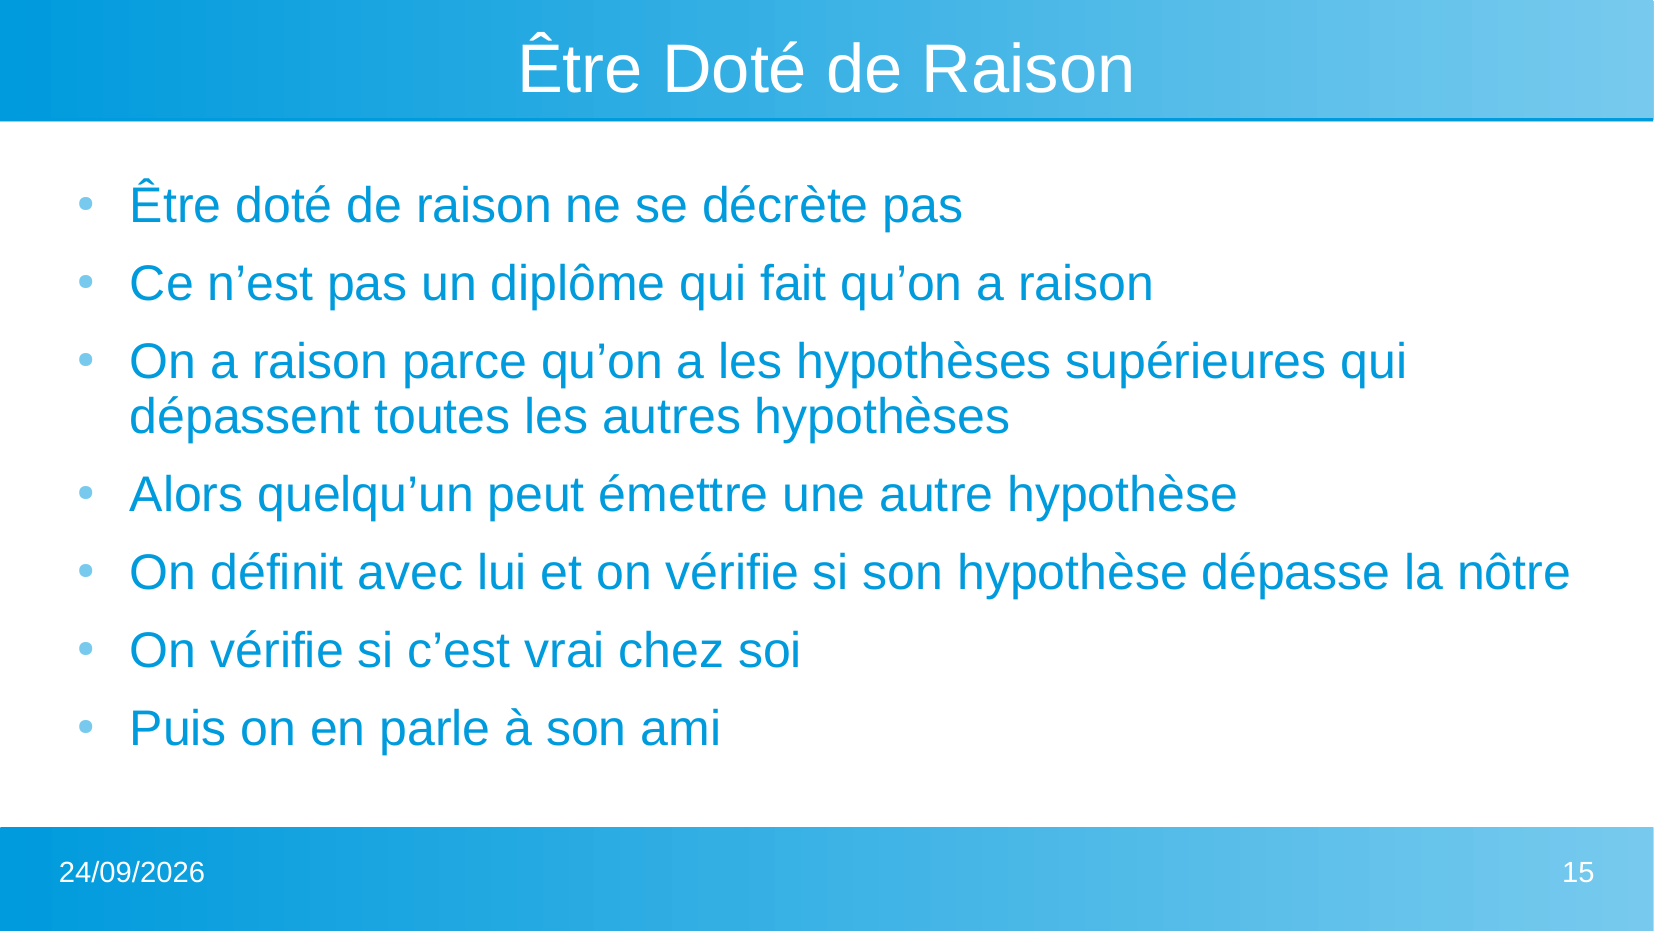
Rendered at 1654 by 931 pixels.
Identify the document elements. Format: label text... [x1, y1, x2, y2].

list Être doté de raison ne se décrète pas Ce n’est pas un diplôme qui fait qu’on a raison On a raison parce qu’on a les hypothèses supérieures qui dépassent toutes les autres hypothèses Alors quelqu’un peut émettre une autre hypothèse On définit avec lui et on vérifie si son hypothèse dépasse la nôtre On vérifie si c’est vrai chez soi Puis on en parle à son ami [59, 177, 1595, 768]
title Être Doté de Raison [59, 29, 1595, 108]
